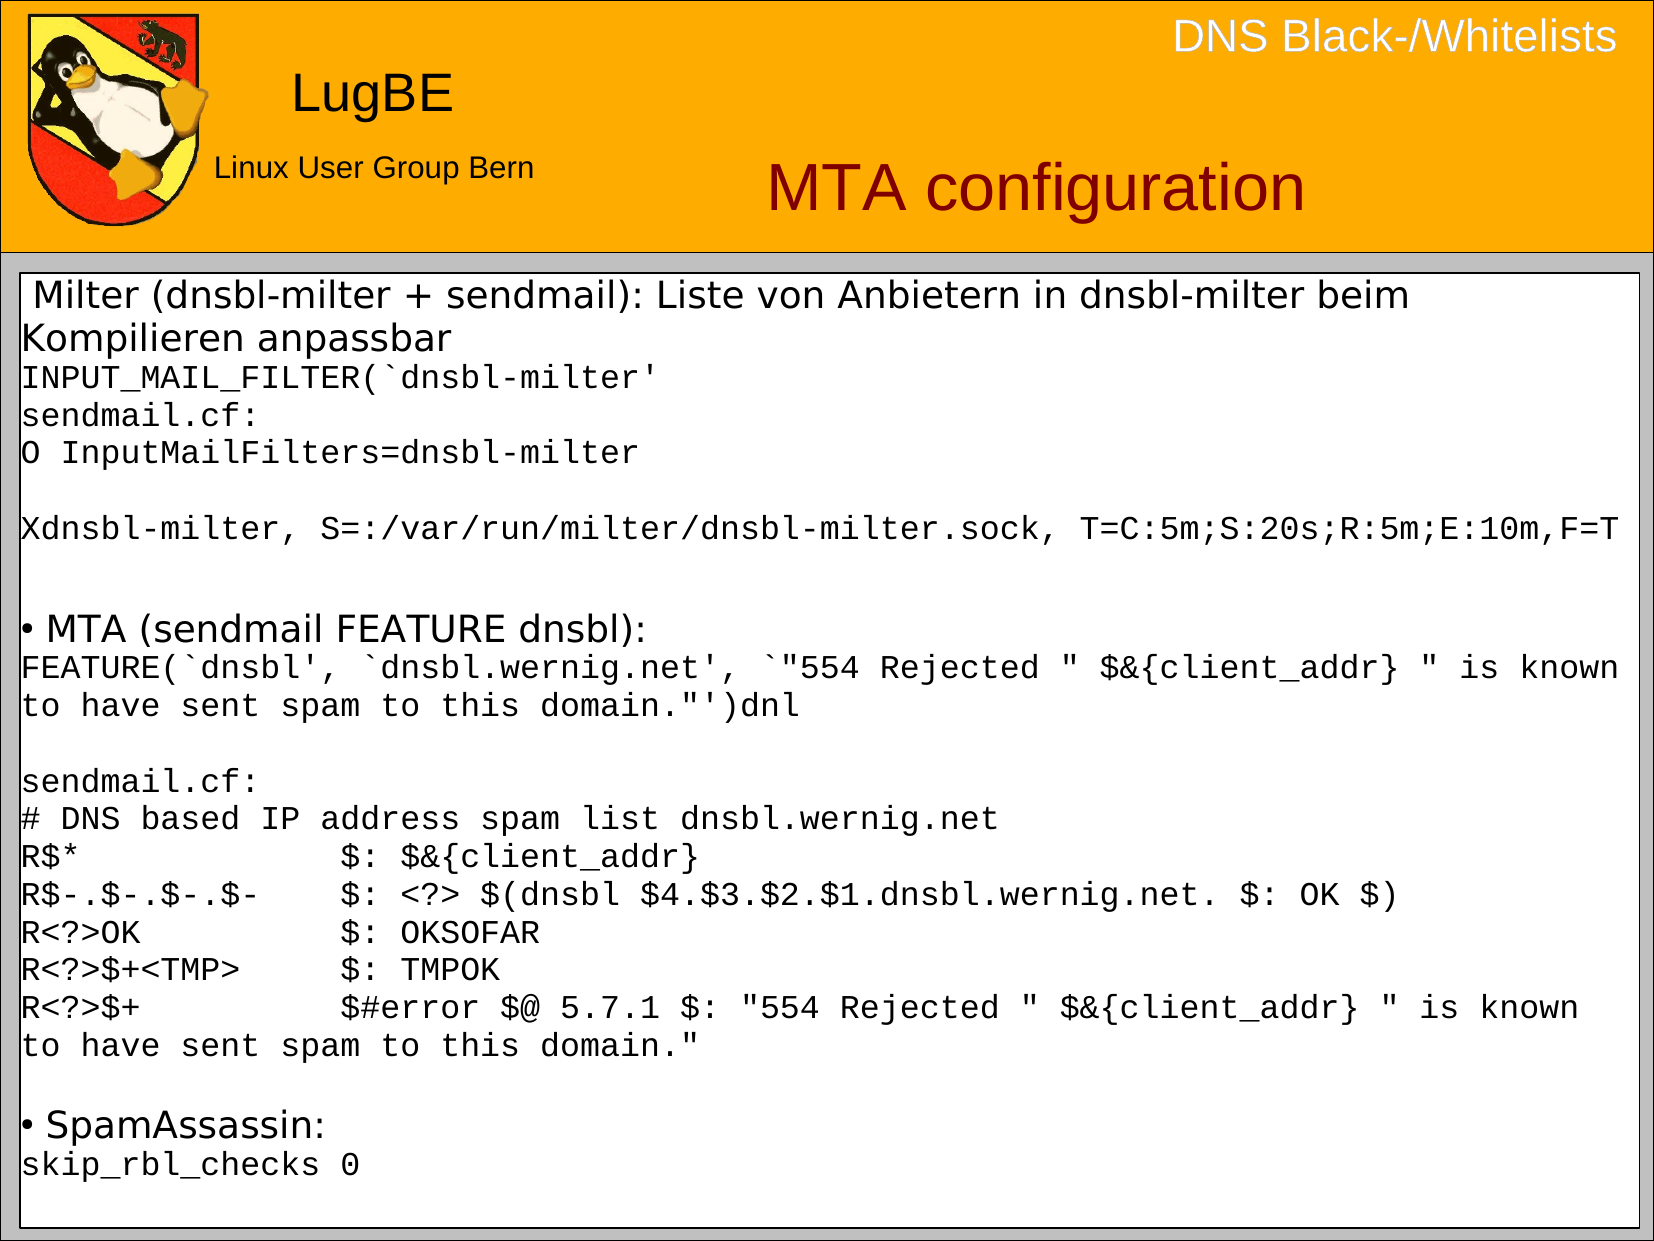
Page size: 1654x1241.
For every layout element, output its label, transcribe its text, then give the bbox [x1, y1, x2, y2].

text_box MTA configuration [766, 150, 1408, 225]
text_box Milter (dnsbl-milter + sendmail): Liste von Anbietern in dnsbl-milter beim Kompilieren anpassbar INPUT_MAIL_FILTER(`dnsbl-milter' sendmail.cf: O InputMailFilters=dnsbl-milter Xdnsbl-milter, S=:/var/run/milter/dnsbl-milter.sock, T=C:5m;S:20s;R:5m;E:10m,F=T MTA (sendmail FEATURE dnsbl): FEATURE(`dnsbl', `dnsbl.wernig.net', `"554 Rejected " $&{client_addr} " is known to have sent spam to this domain."')dnl sendmail.cf: # DNS based IP address spam list dnsbl.wernig.net R$* $: $&{client_addr} R$-.$-.$-.$- $: <?> $(dnsbl $4.$3.$2.$1.dnsbl.wernig.net. $: OK $) R<?>OK $: OKSOFAR R<?>$+<TMP> $: TMPOK R<?>$+ $#error $@ 5.7.1 $: "554 Rejected " $&{client_addr} " is known to have sent spam to this domain." SpamAssassin: skip_rbl_checks 0 [19, 272, 1640, 1229]
